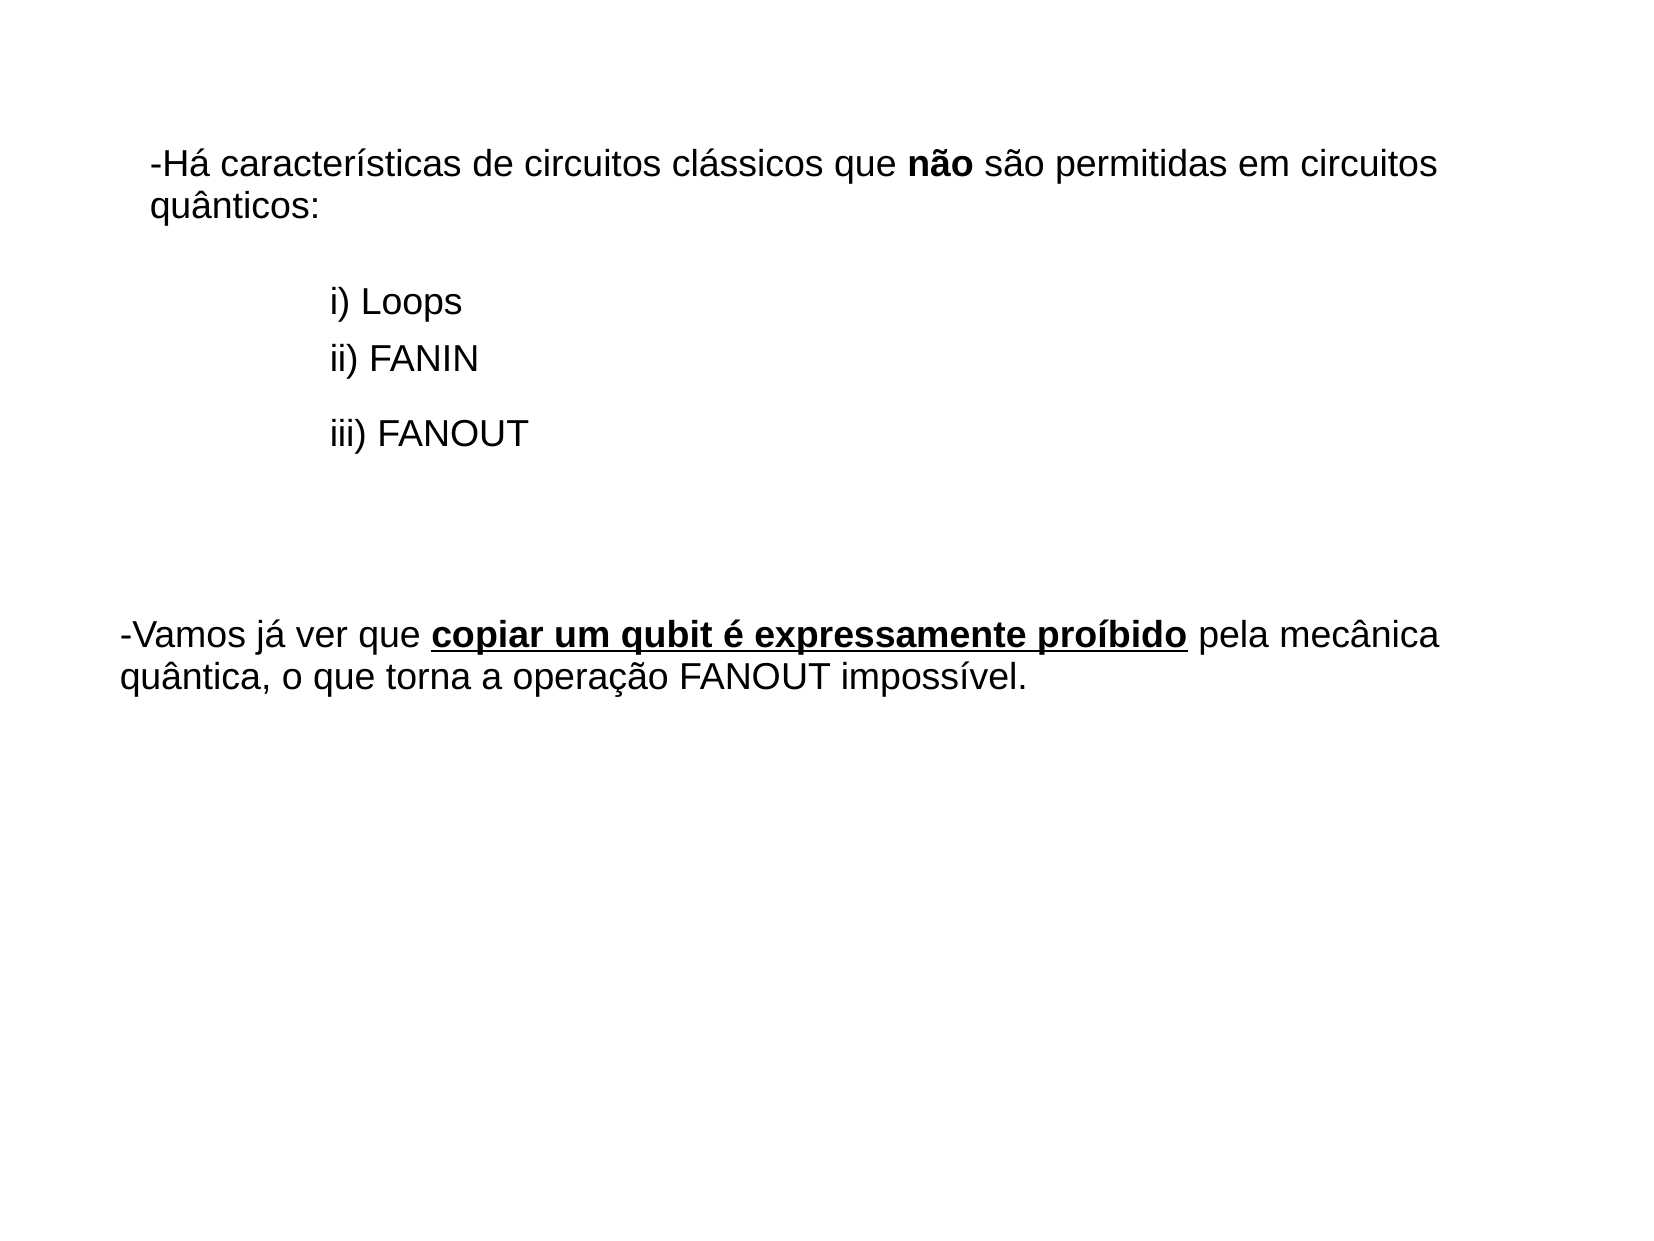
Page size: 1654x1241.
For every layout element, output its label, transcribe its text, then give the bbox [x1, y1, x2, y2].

text_box -Há características de circuitos clássicos que não são permitidas em circuitos quânticos: [135, 135, 1516, 234]
text_box iii) FANOUT [315, 405, 586, 462]
text_box ii) FANIN [315, 330, 526, 387]
text_box -Vamos já ver que copiar um qubit é expressamente proíbido pela mecânica quântica, o que torna a operação FANOUT impossível. [105, 606, 1486, 706]
text_box i) Loops [315, 273, 526, 330]
